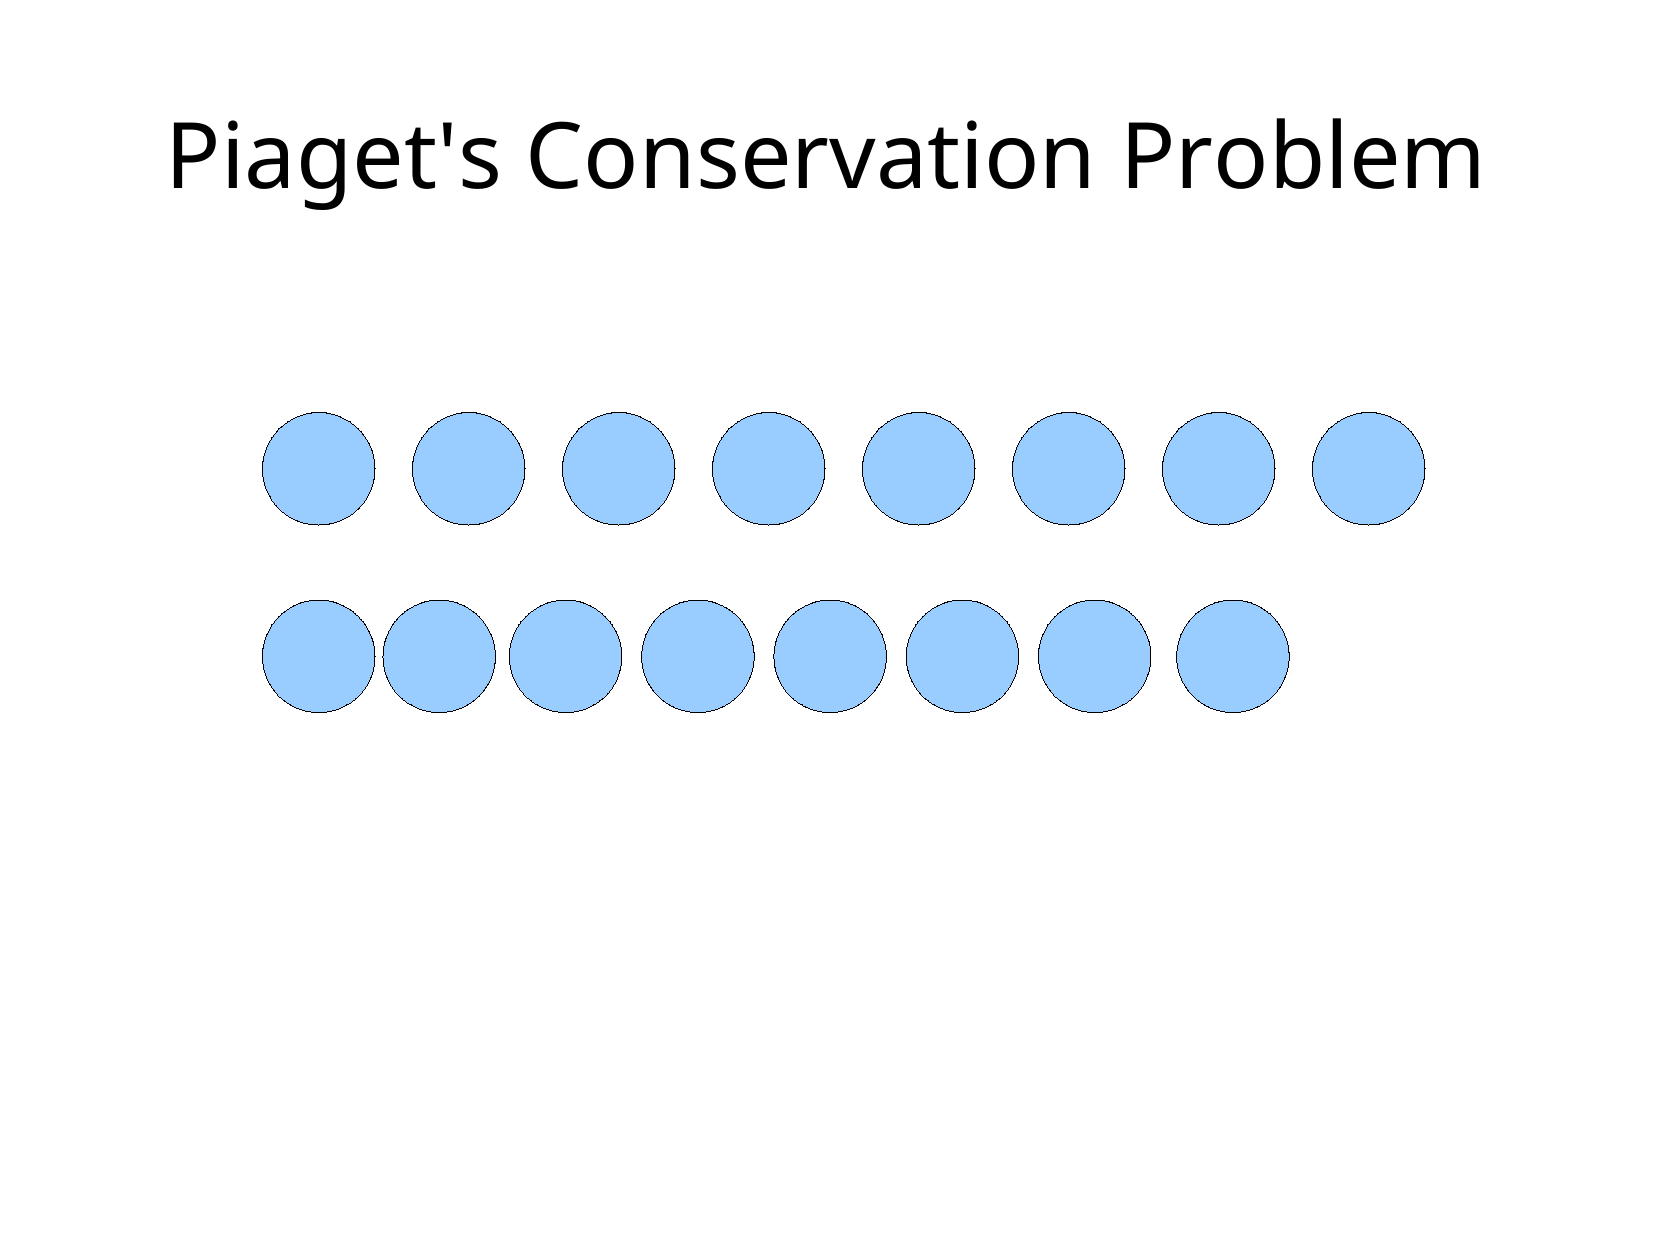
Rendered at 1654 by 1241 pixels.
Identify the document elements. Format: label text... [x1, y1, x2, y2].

text_box [1012, 412, 1126, 526]
text_box [1176, 600, 1290, 713]
text_box [906, 600, 1019, 713]
text_box [509, 600, 622, 713]
text_box [262, 412, 376, 526]
text_box [1162, 412, 1276, 526]
text_box [641, 600, 755, 713]
title Piaget's Conservation Problem [82, 49, 1571, 257]
text_box [562, 412, 676, 526]
text_box [1312, 412, 1426, 526]
text_box [262, 600, 376, 713]
text_box [412, 412, 526, 526]
text_box [862, 412, 976, 526]
text_box [1038, 600, 1151, 713]
text_box [773, 600, 887, 713]
text_box [712, 412, 826, 526]
text_box [382, 600, 496, 713]
